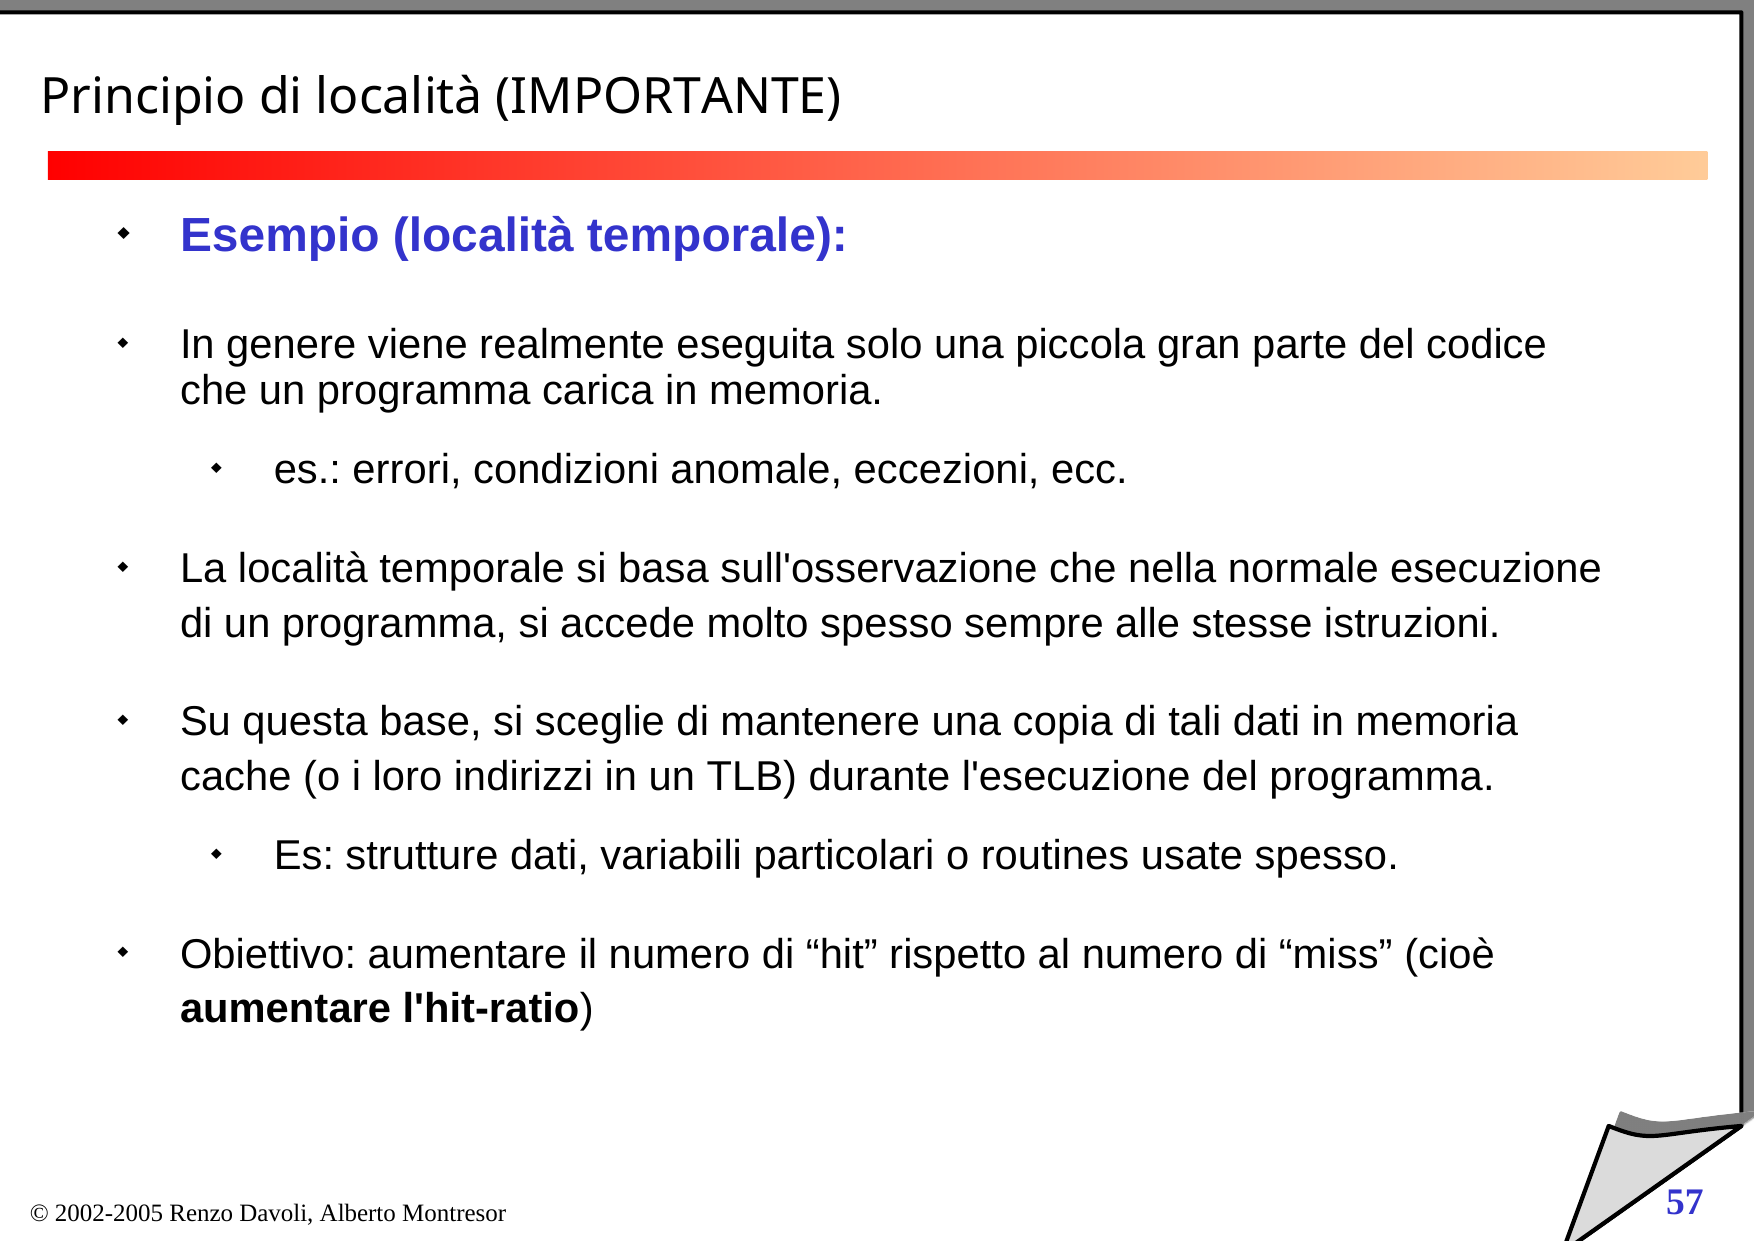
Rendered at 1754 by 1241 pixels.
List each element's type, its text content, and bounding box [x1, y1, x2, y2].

text_box MMU [750, 152, 754, 179]
list Esempio (località temporale): In genere viene realmente eseguita solo una piccola gran parte del codice che un programma carica in memoria. es.: errori, condizioni anomale, eccezioni, ecc. La località temporale si basa sull'osservazione che nella normale esecuzione di un programma, si accede molto spesso sempre alle stesse istruzioni. Su questa base, si sceglie di mantenere una copia di tali dati in memoria cache (o i loro indirizzi in un TLB) durante l'esecuzione del programma. Es: strutture dati, variabili particolari o routines usate spesso. Obiettivo: aumentare il numero di “hit” rispetto al numero di “miss” (cioè aumentare l'hit-ratio) [117, 206, 1625, 1031]
title Principio di località (IMPORTANTE) [40, 49, 1714, 144]
